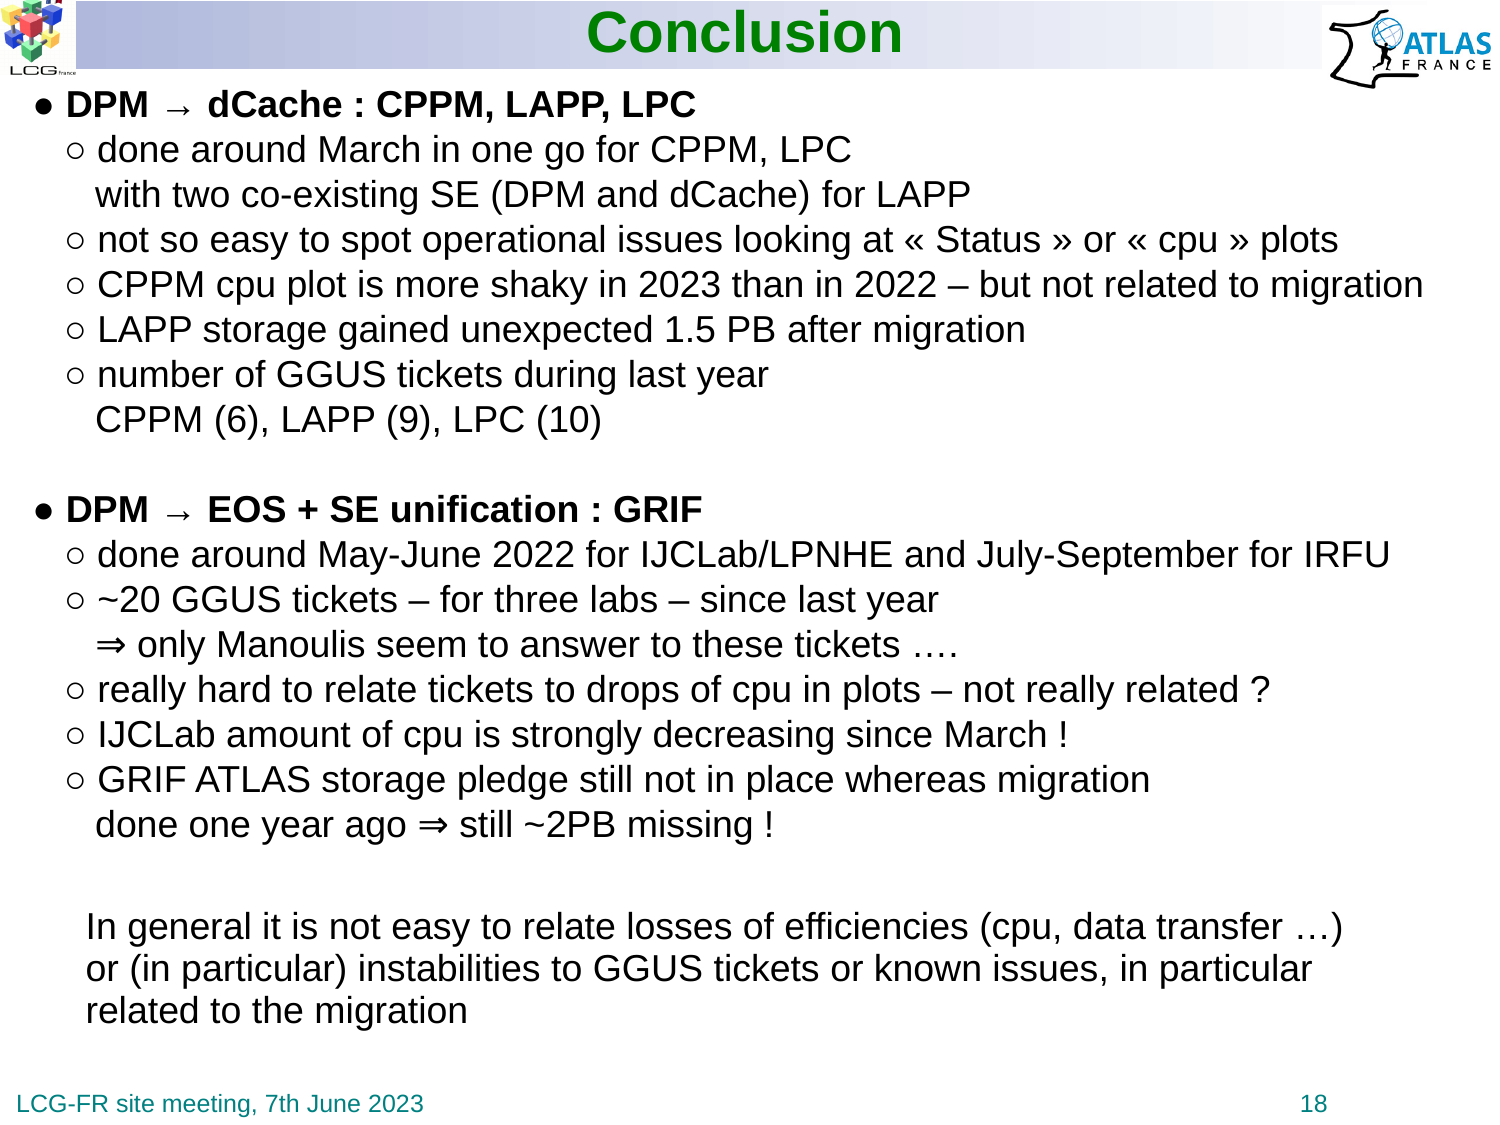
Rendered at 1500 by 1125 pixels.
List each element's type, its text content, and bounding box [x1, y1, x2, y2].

text_box Conclusion [7, 0, 1500, 71]
picture [1322, 71, 1498, 93]
text_box ● DPM → dCache : CPPM, LAPP, LPC ○ done around March in one go for CPPM, LPC with two co-existing SE (DPM and dCache) for LAPP ○ not so easy to spot operational issues looking at « Status » or « cpu » plots ○ CPPM cpu plot is more shaky in 2023 than in 2022 – but not related to migration ○ LAPP storage gained unexpected 1.5 PB after migration ○ number of GGUS tickets during last year CPPM (6), LAPP (9), LPC (10) ● DPM → EOS + SE unification : GRIF ○ done around May-June 2022 for IJCLab/LPNHE and July-September for IRFU ○ ~20 GGUS tickets – for three labs – since last year ⇒ only Manoulis seem to answer to these tickets …. ○ really hard to relate tickets to drops of cpu in plots – not really related ? ○ IJCLab amount of cpu is strongly decreasing since March ! ○ GRIF ATLAS storage pledge still not in place whereas migration done one year ago ⇒ still ~2PB missing ! [17, 72, 1489, 969]
picture [0, 0, 76, 75]
text_box In general it is not easy to relate losses of efficiencies (cpu, data transfer …) or (in particular) instabilities to GGUS tickets or known issues, in particular related to the migration [70, 898, 1430, 1082]
